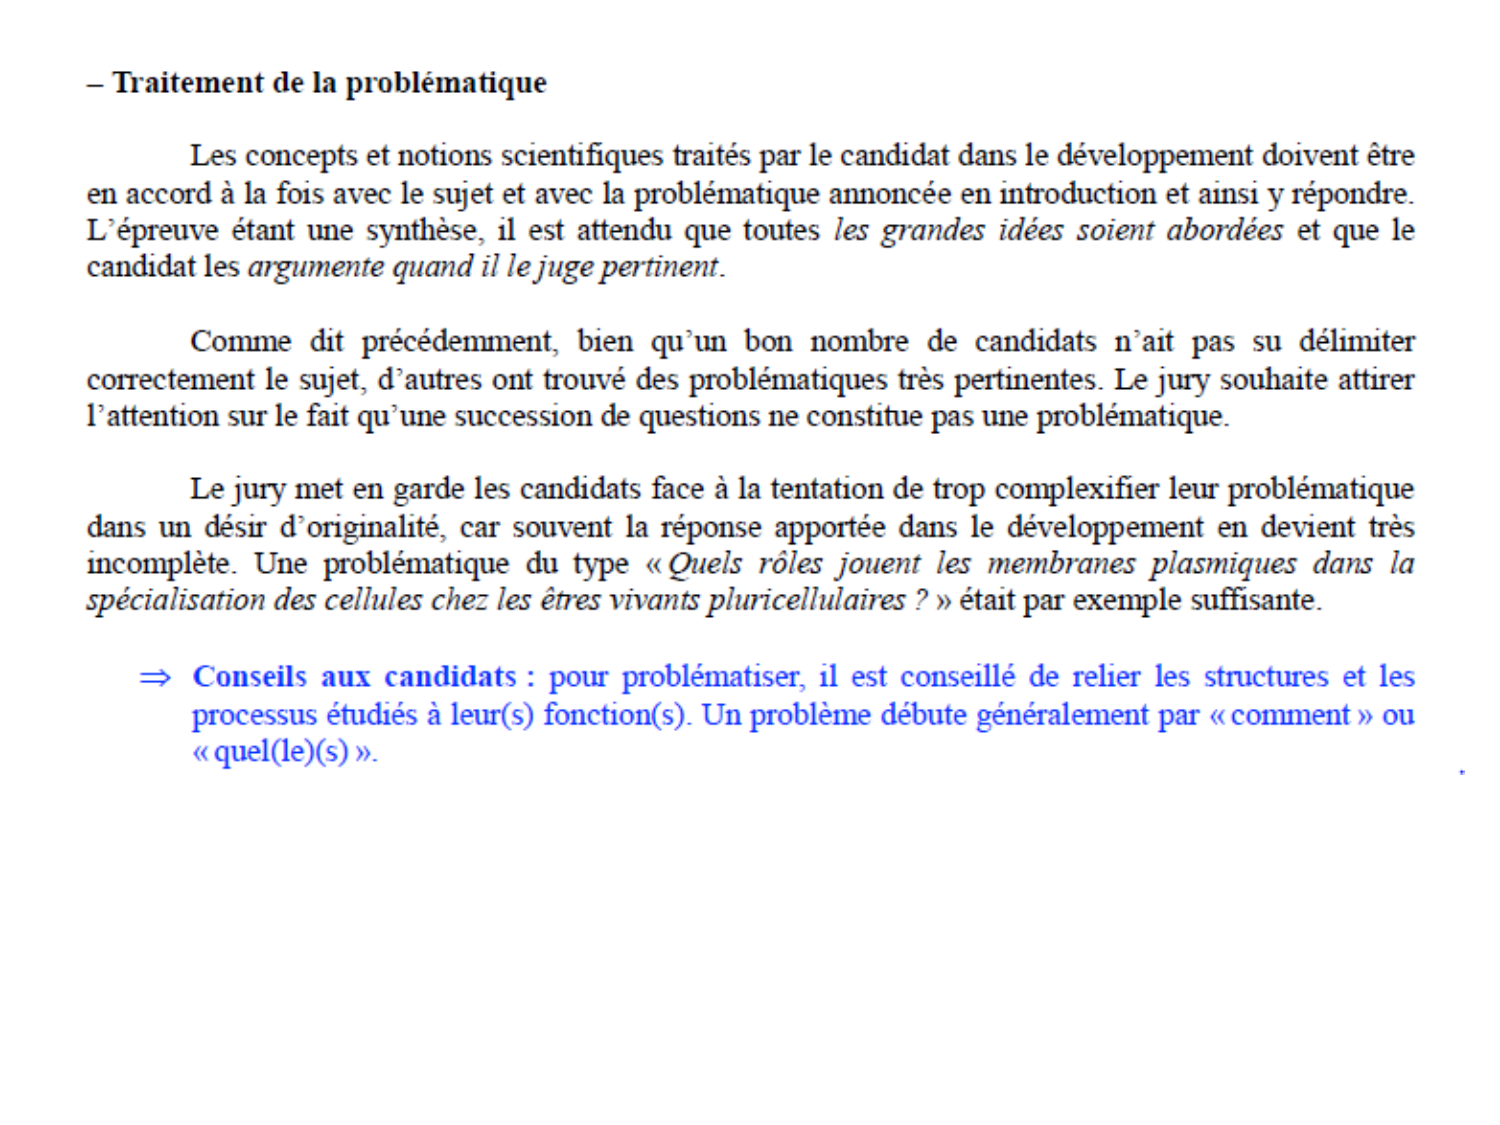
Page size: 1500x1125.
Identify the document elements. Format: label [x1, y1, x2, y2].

picture [54, 47, 1465, 776]
